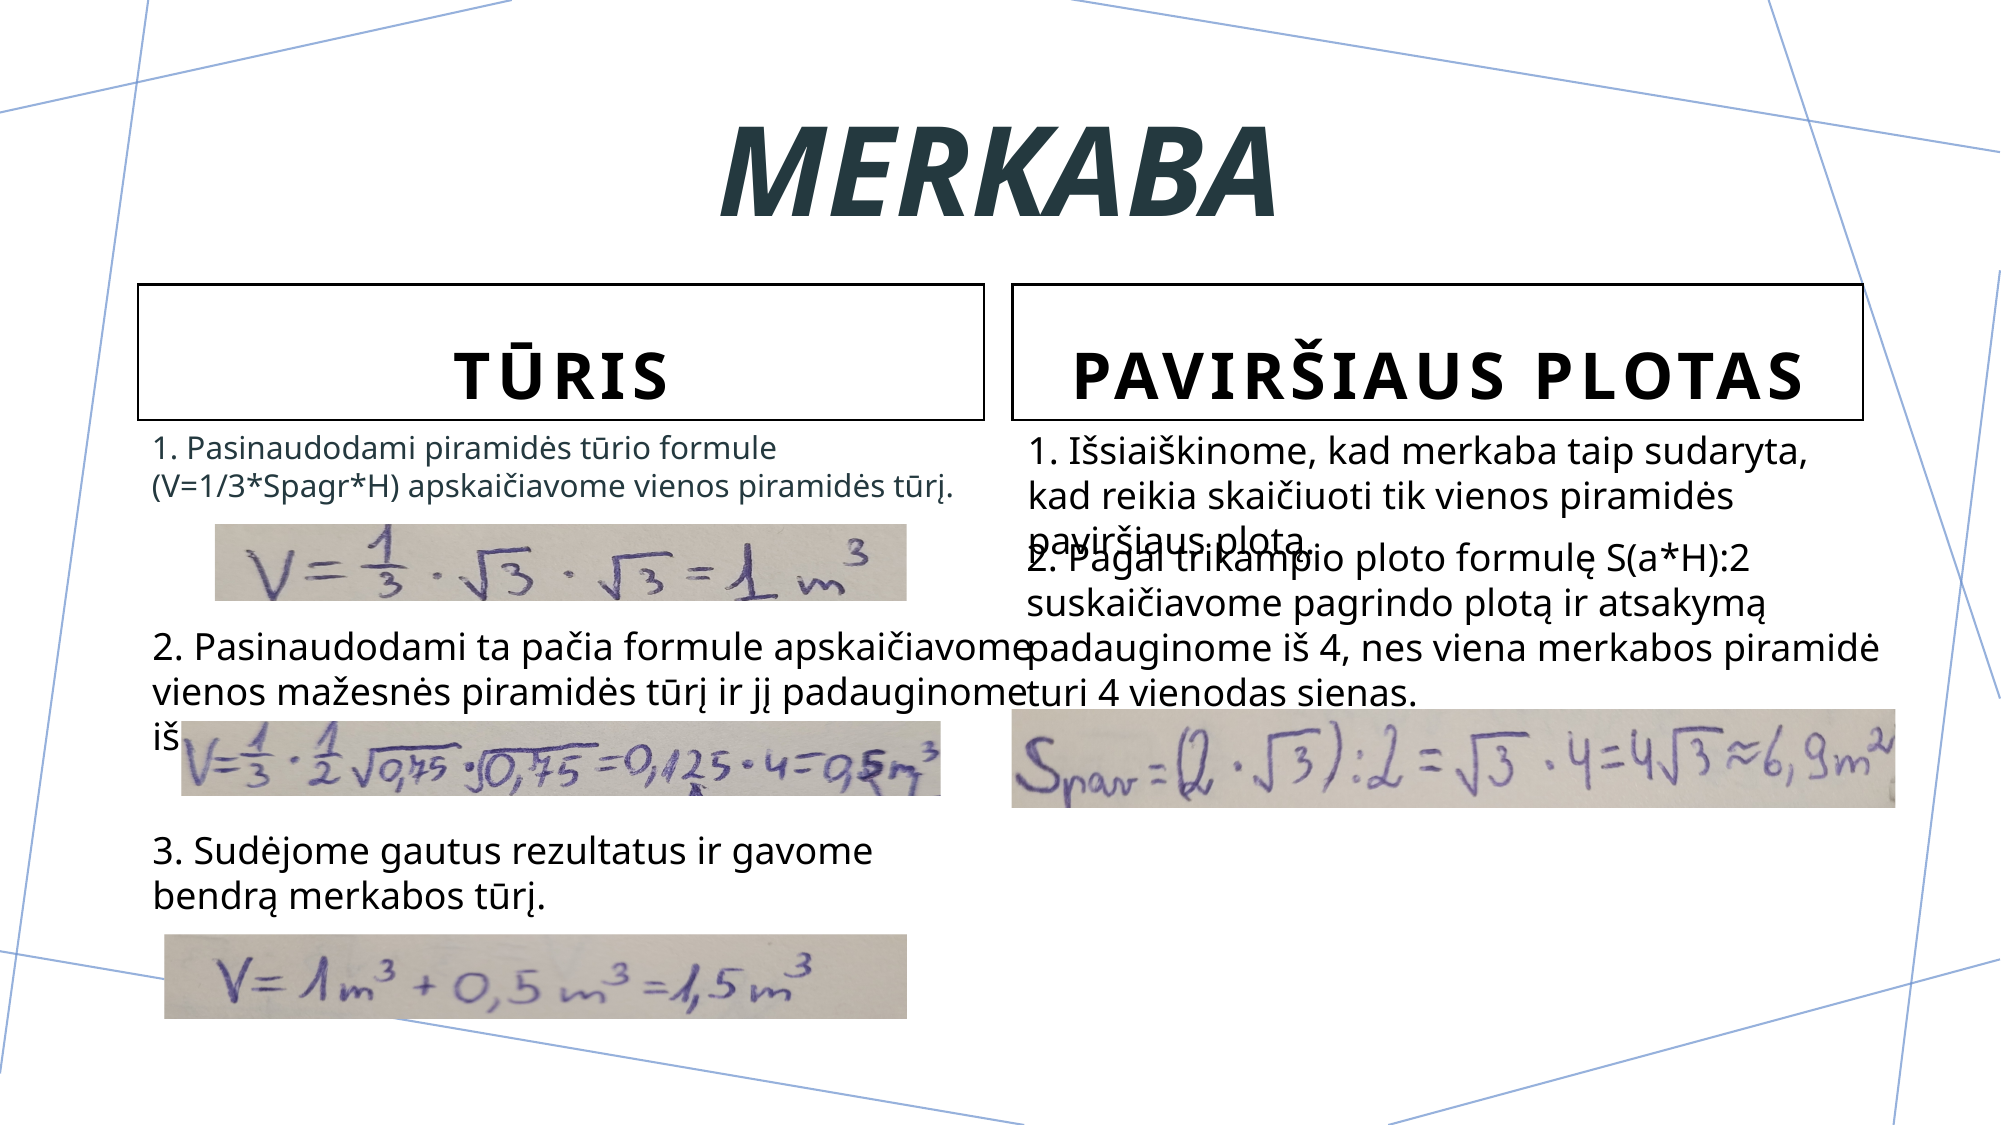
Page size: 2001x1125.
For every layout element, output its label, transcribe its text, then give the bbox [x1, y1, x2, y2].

picture [164, 934, 907, 1019]
list Tūris [137, 284, 984, 420]
picture [214, 524, 907, 601]
list Paviršiaus plotas [1012, 284, 1863, 420]
text_box 2. Pagal trikampio ploto formulę S(a*H):2 suskaičiavome pagrindo plotą ir atsakymą padauginome iš 4, nes viena merkabos piramidė turi 4 vienodas sienas. [1011, 526, 1918, 679]
text_box 2. Pasinaudodami ta pačia formule apskaičiavome vienos mažesnės piramidės tūrį ir jį padauginome iš 4. [137, 615, 1056, 722]
list 1. Pasinaudodami piramidės tūrio formule (V=1/3*Spagr*H) apskaičiavome vienos piramidės tūrį. [136, 420, 980, 531]
text_box 1. Išsiaiškinome, kad merkaba taip sudaryta, kad reikia skaičiuoti tik vienos piramidės paviršiaus plotą. [1012, 419, 1859, 526]
text_box 3. Sudėjome gautus rezultatus ir gavome bendrą merkabos tūrį. [137, 819, 988, 926]
picture [181, 721, 941, 796]
title Merkaba [137, 67, 1863, 285]
picture [1011, 709, 1896, 808]
